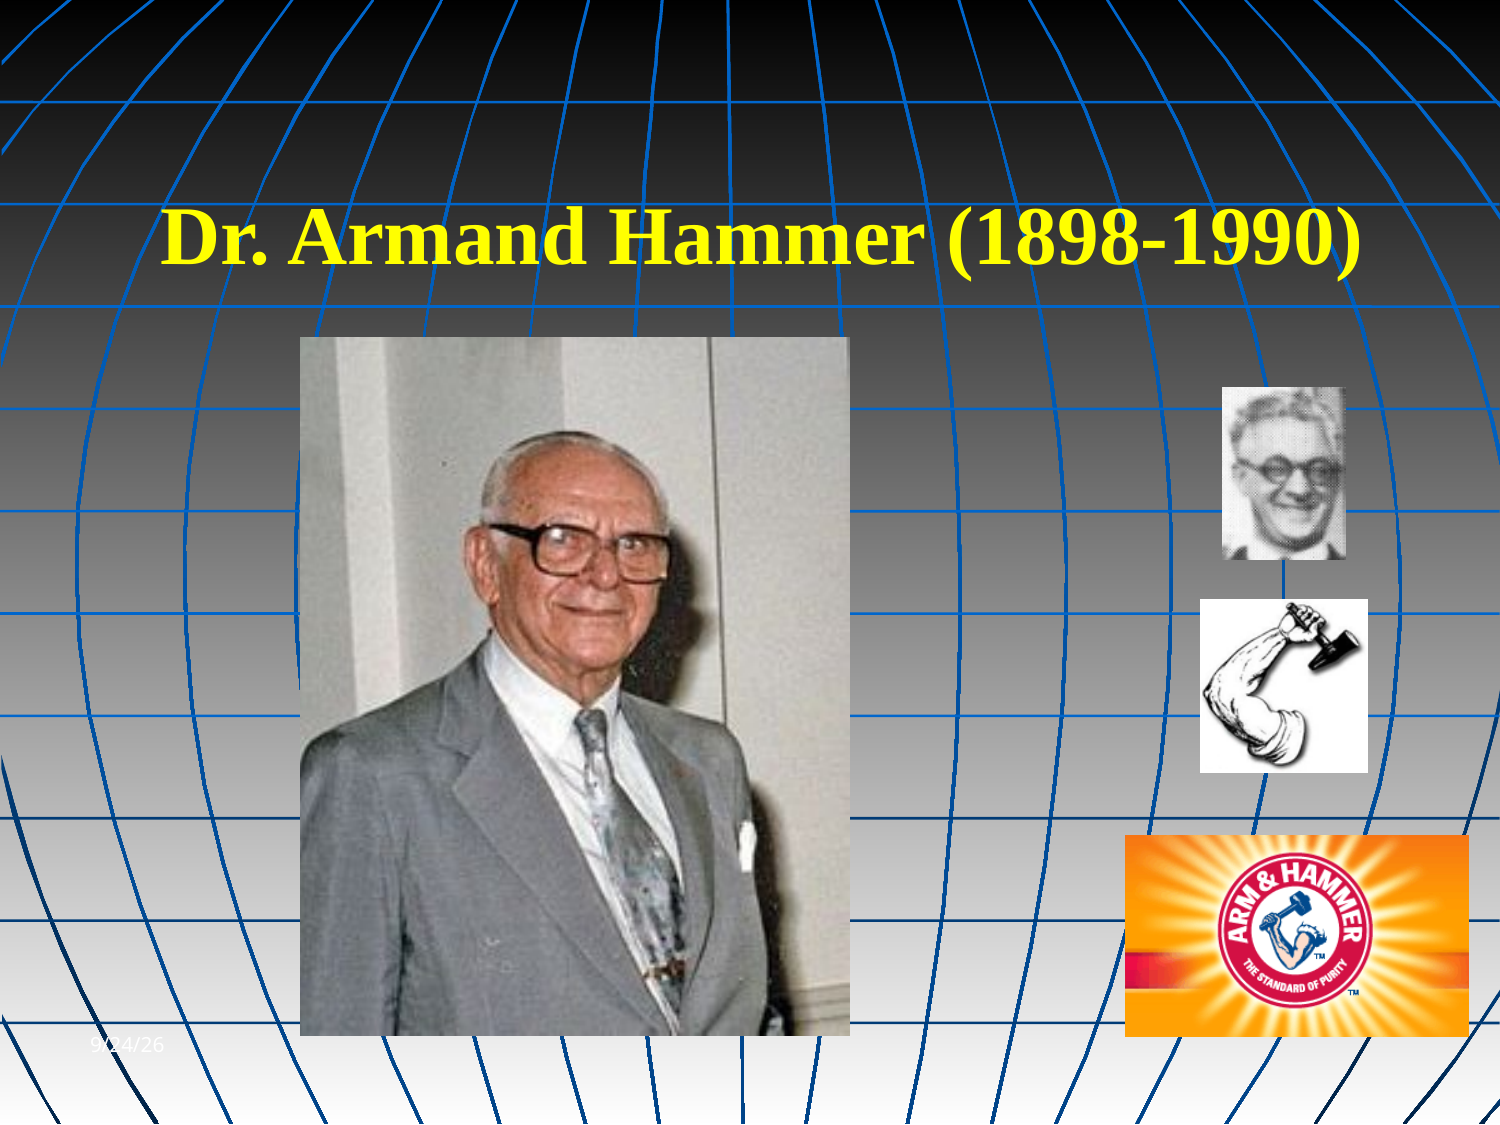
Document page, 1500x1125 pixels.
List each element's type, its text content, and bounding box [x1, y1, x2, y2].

picture [1200, 599, 1368, 773]
title Dr. Armand Hammer (1898-1990) [75, 149, 1450, 313]
picture [1222, 387, 1346, 560]
picture [300, 337, 850, 1036]
slide_number 6/27/17 [75, 1024, 425, 1100]
picture [1125, 835, 1469, 1037]
